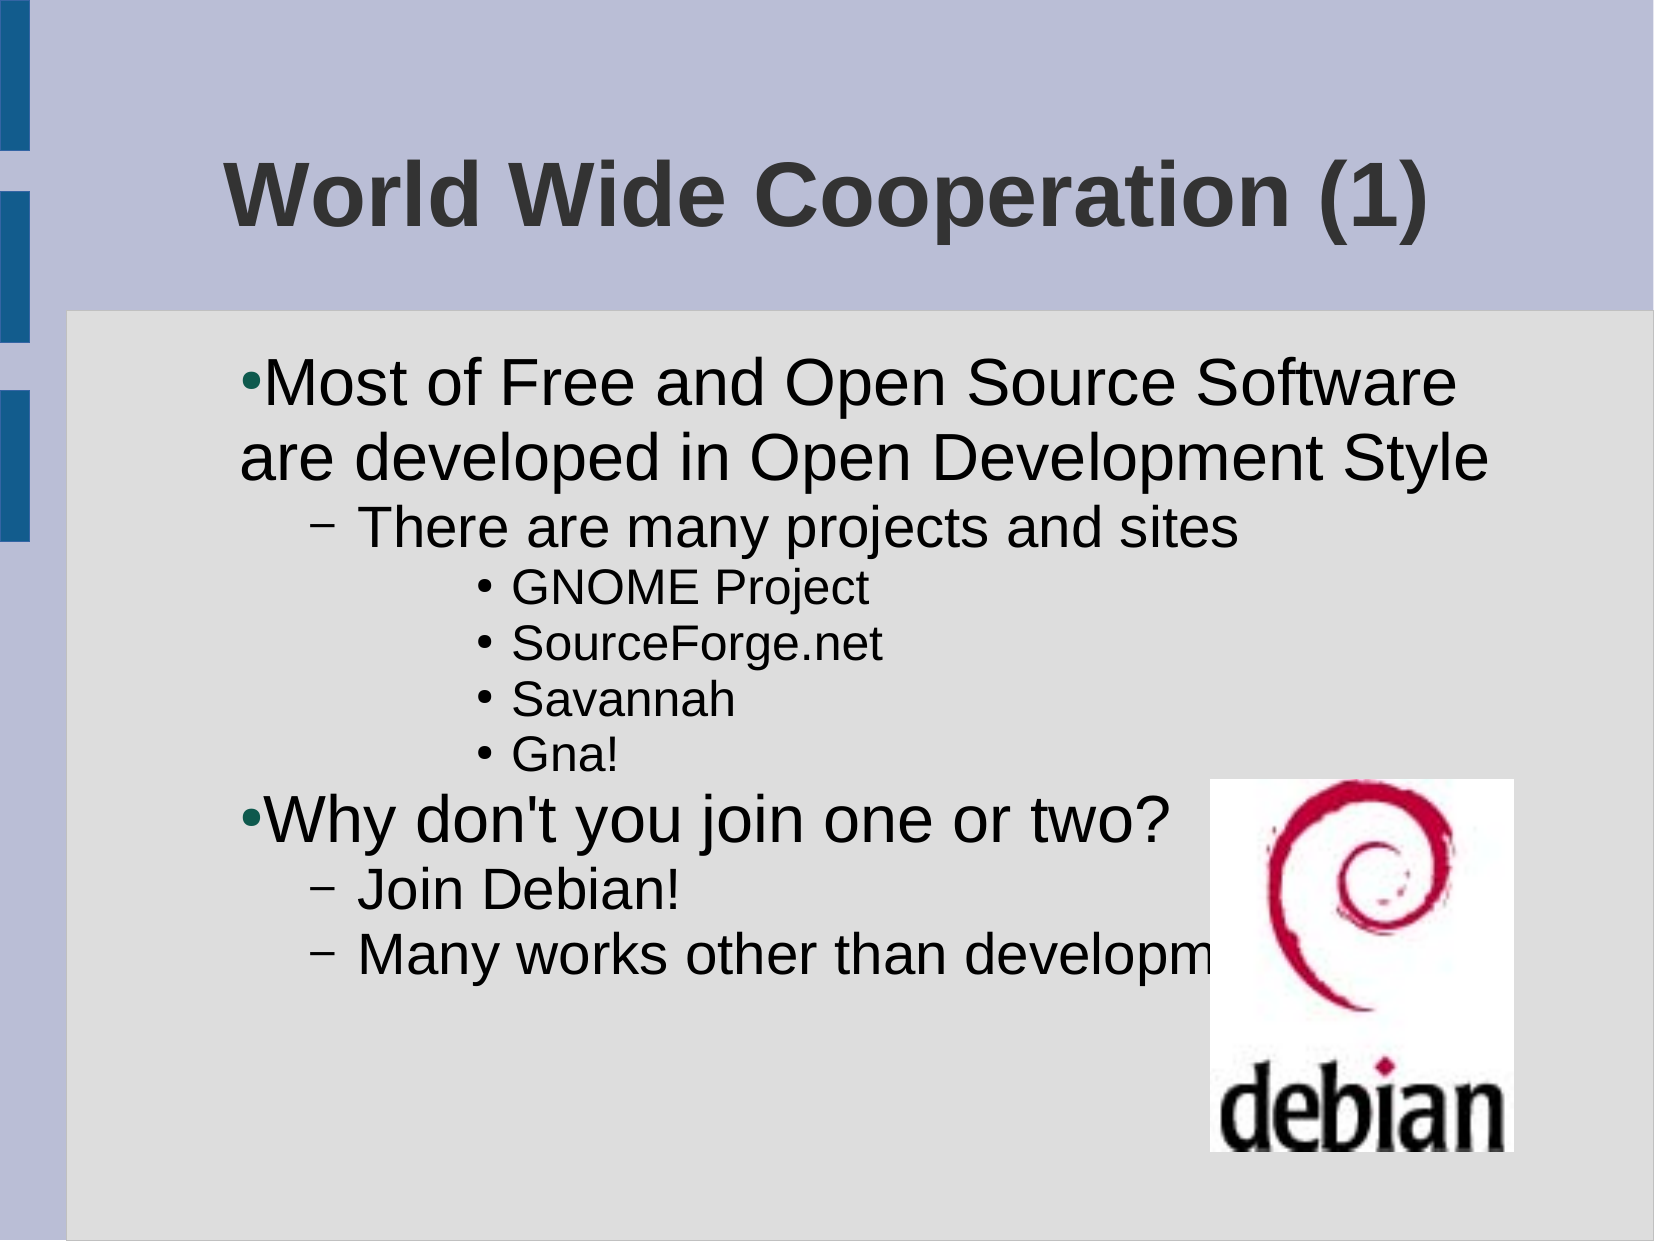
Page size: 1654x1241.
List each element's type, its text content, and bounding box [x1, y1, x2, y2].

picture [1210, 779, 1514, 1152]
list Most of Free and Open Source Software are developed in Open Development Style There are many projects and sites GNOME Project SourceForge.net Savannah Gna! Why don't you join one or two? Join Debian! Many works other than development [121, 344, 1534, 1127]
title World Wide Cooperation (1) [121, 91, 1534, 299]
